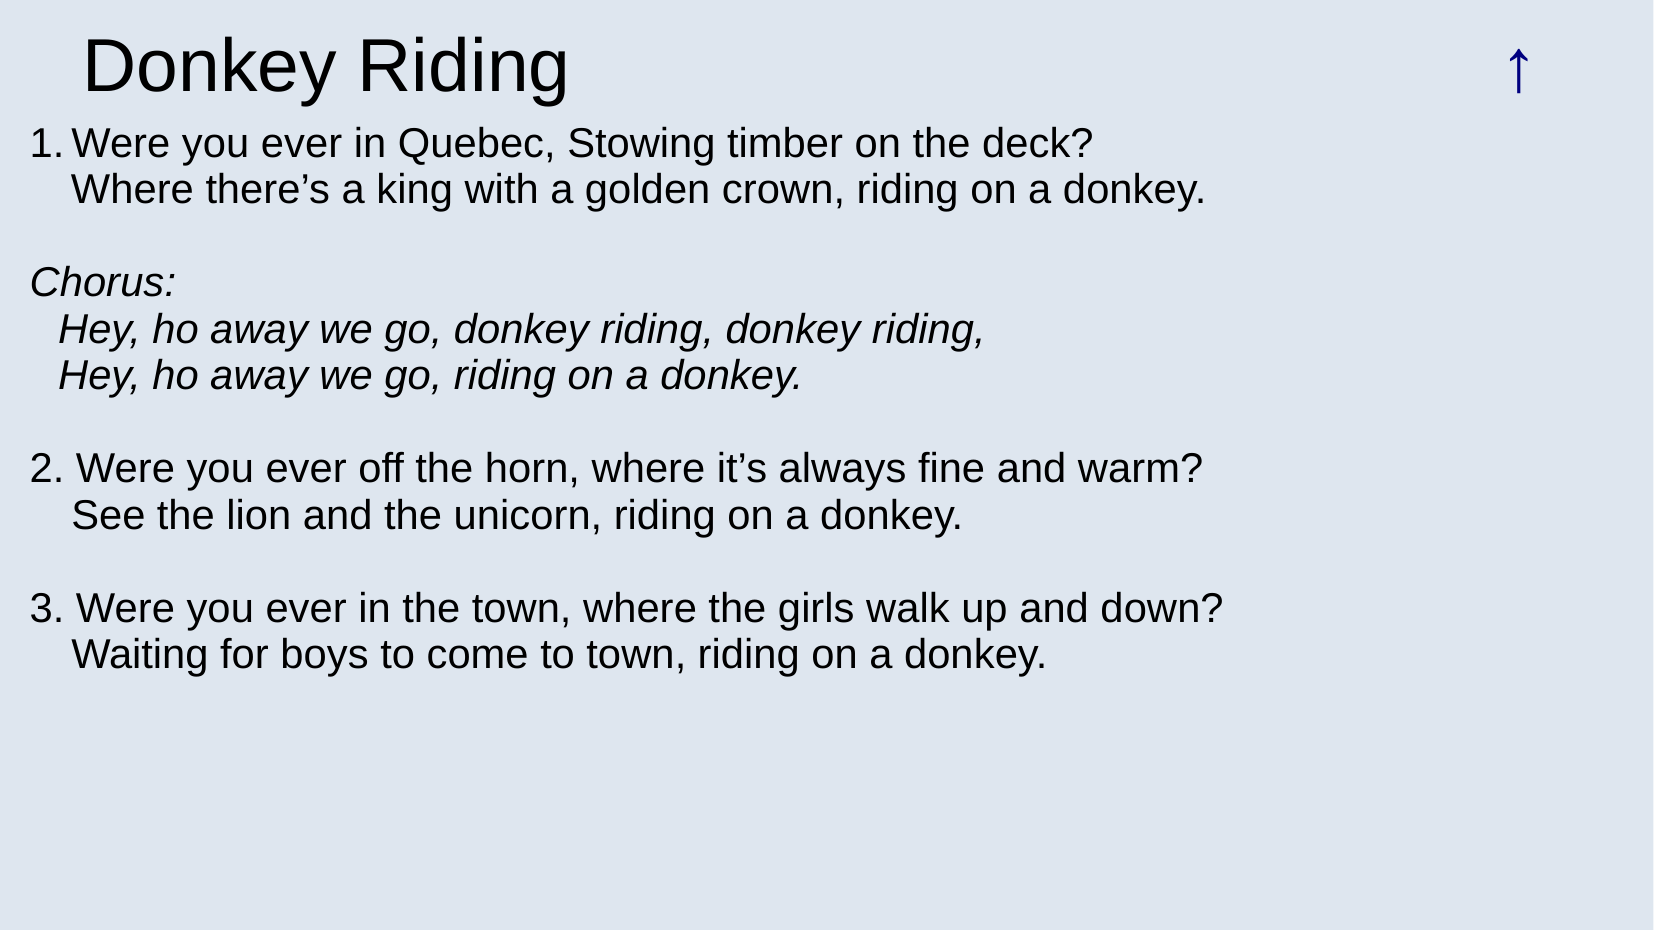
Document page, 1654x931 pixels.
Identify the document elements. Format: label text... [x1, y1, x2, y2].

subtitle 1. Were you ever in Quebec, Stowing timber on the deck? Where there’s a king with a golden crown, riding on a donkey. Chorus: Hey, ho away we go, donkey riding, donkey riding, Hey, ho away we go, riding on a donkey. 2. Were you ever off the horn, where it’s always fine and warm? See the lion and the unicorn, riding on a donkey. 3. Were you ever in the town, where the girls walk up and down? Waiting for boys to come to town, riding on a donkey. [29, 119, 1625, 917]
title Donkey Riding ↑ [82, 23, 1571, 108]
